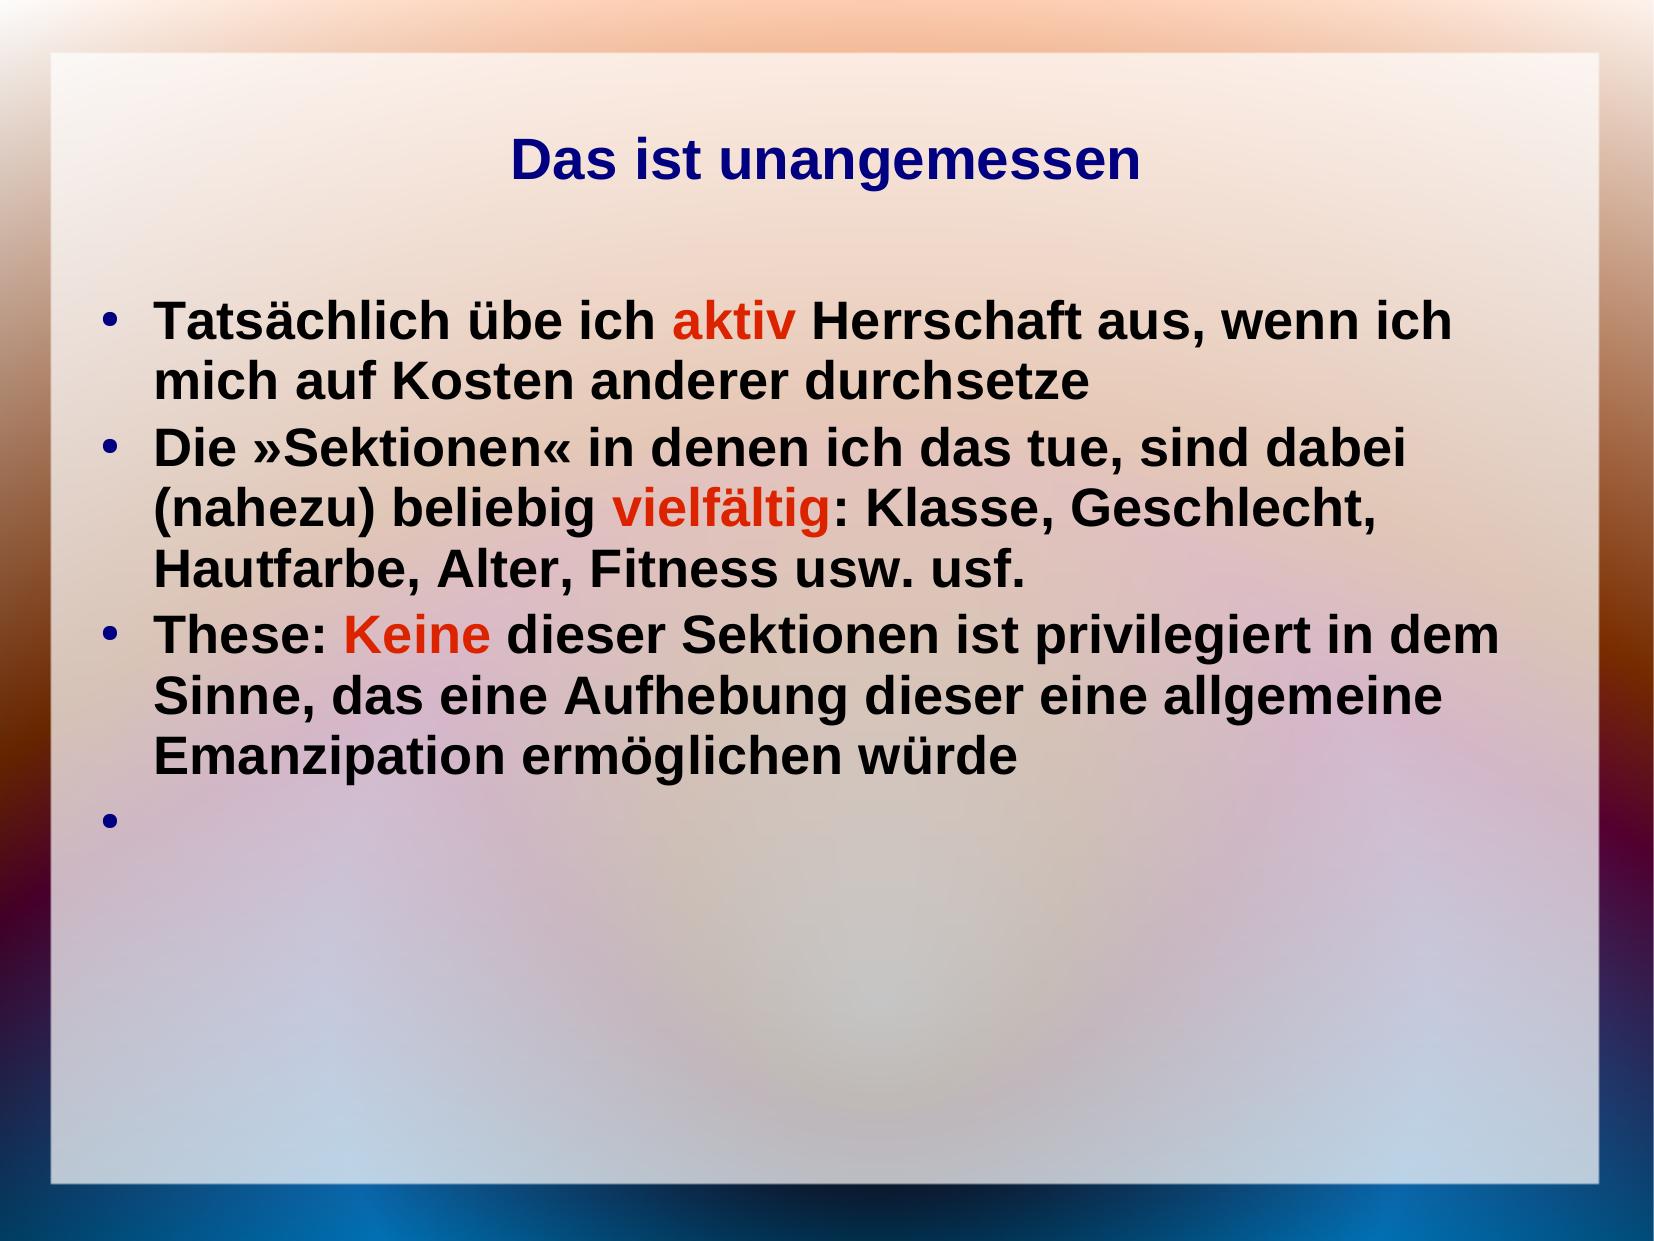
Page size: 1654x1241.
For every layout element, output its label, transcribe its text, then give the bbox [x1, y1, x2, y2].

picture [0, 0, 1654, 1241]
list Tatsächlich übe ich aktiv Herrschaft aus, wenn ich mich auf Kosten anderer durchsetze Die »Sektionen« in denen ich das tue, sind dabei (nahezu) beliebig vielfältig: Klasse, Geschlecht, Hautfarbe, Alter, Fitness usw. usf. These: Keine dieser Sektionen ist privilegiert in dem Sinne, das eine Aufhebung dieser eine allgemeine Emanzipation ermöglichen würde [82, 290, 1571, 1010]
title Das ist unangemessen [82, 55, 1571, 263]
